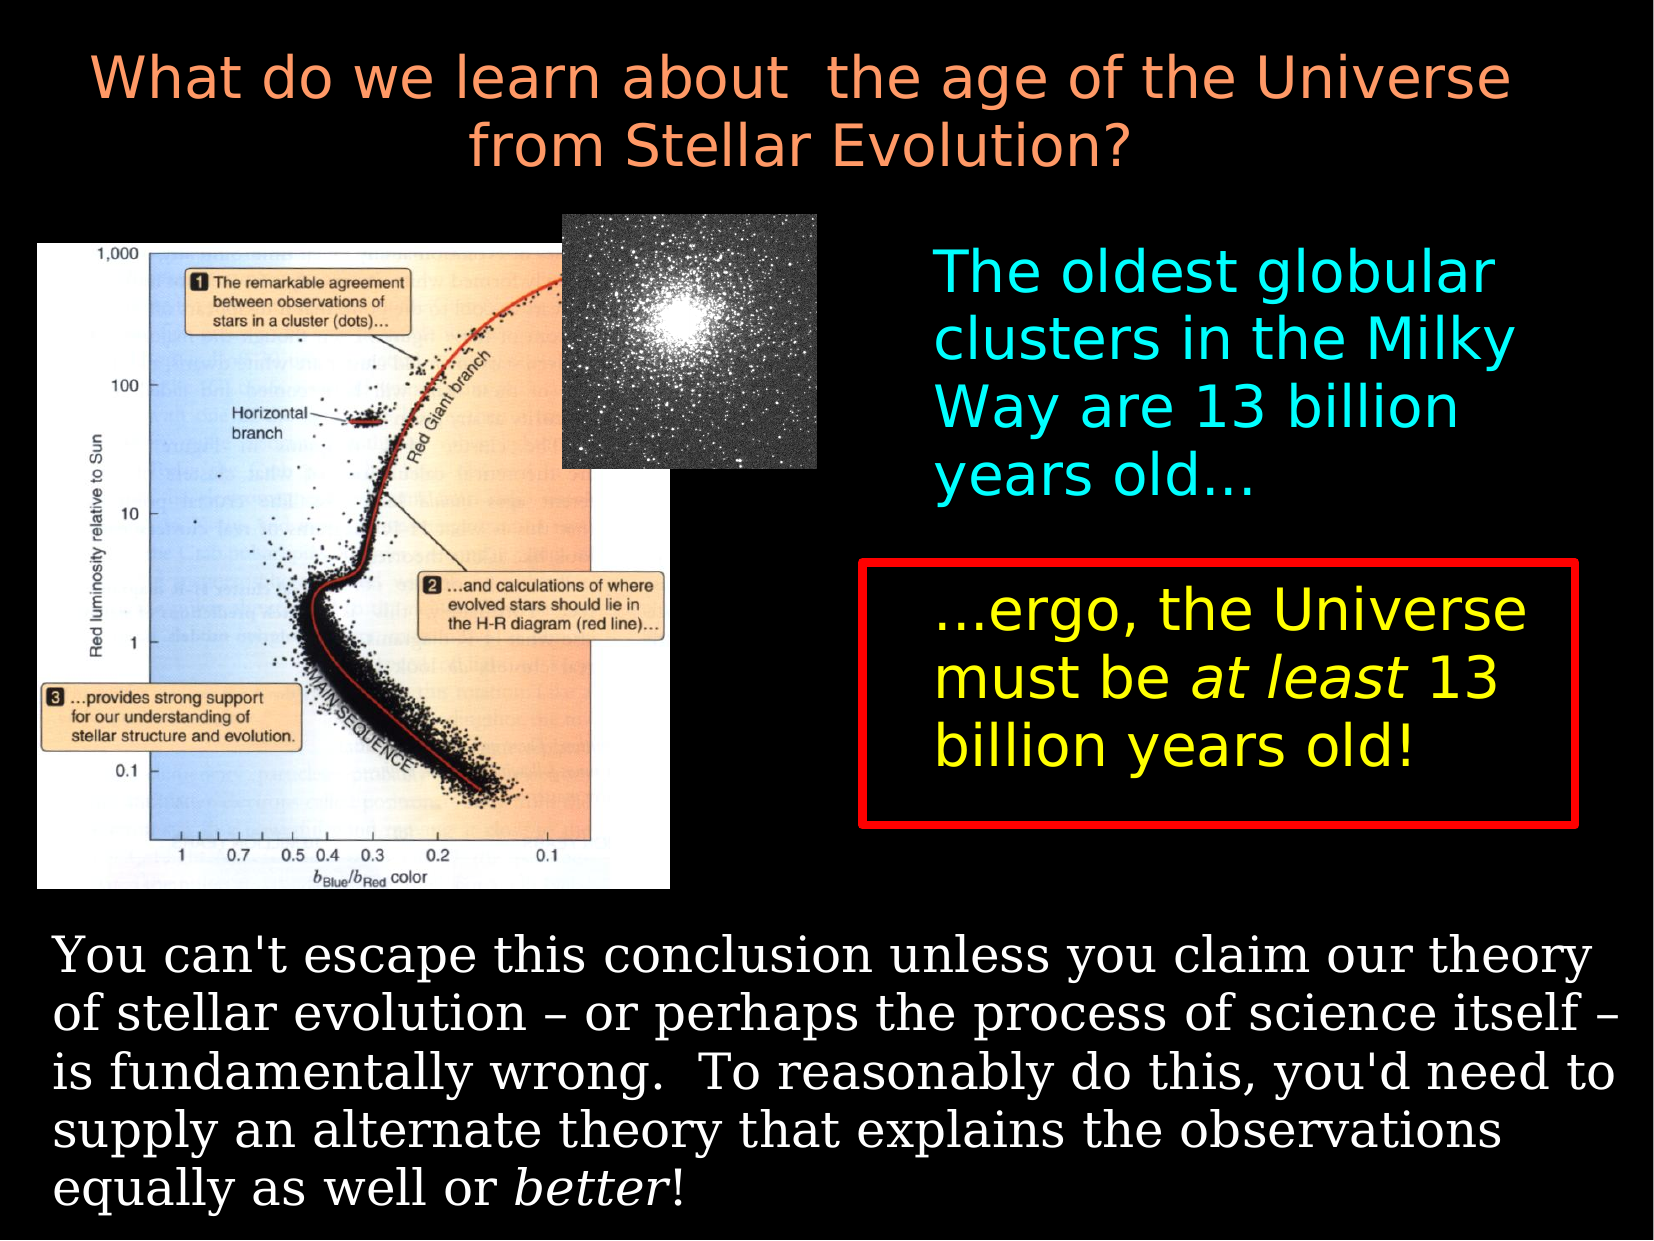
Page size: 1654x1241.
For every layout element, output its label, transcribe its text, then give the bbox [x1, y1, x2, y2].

text_box What do we learn about the age of the Universe from Stellar Evolution? [75, 37, 1576, 188]
text_box You can't escape this conclusion unless you claim our theory of stellar evolution – or perhaps the process of science itself – is fundamentally wrong. To reasonably do this, you'd need to supply an alternate theory that explains the observations equally as well or better! [37, 918, 1654, 1225]
text_box The oldest globular clusters in the Milky Way are 13 billion years old... ...ergo, the Universe must be at least 13 billion years old! [918, 567, 1571, 788]
text_box The oldest globular clusters in the Milky Way are 13 billion years old... ...ergo, the Universe must be at least 13 billion years old! [918, 230, 1632, 788]
picture [37, 214, 817, 889]
